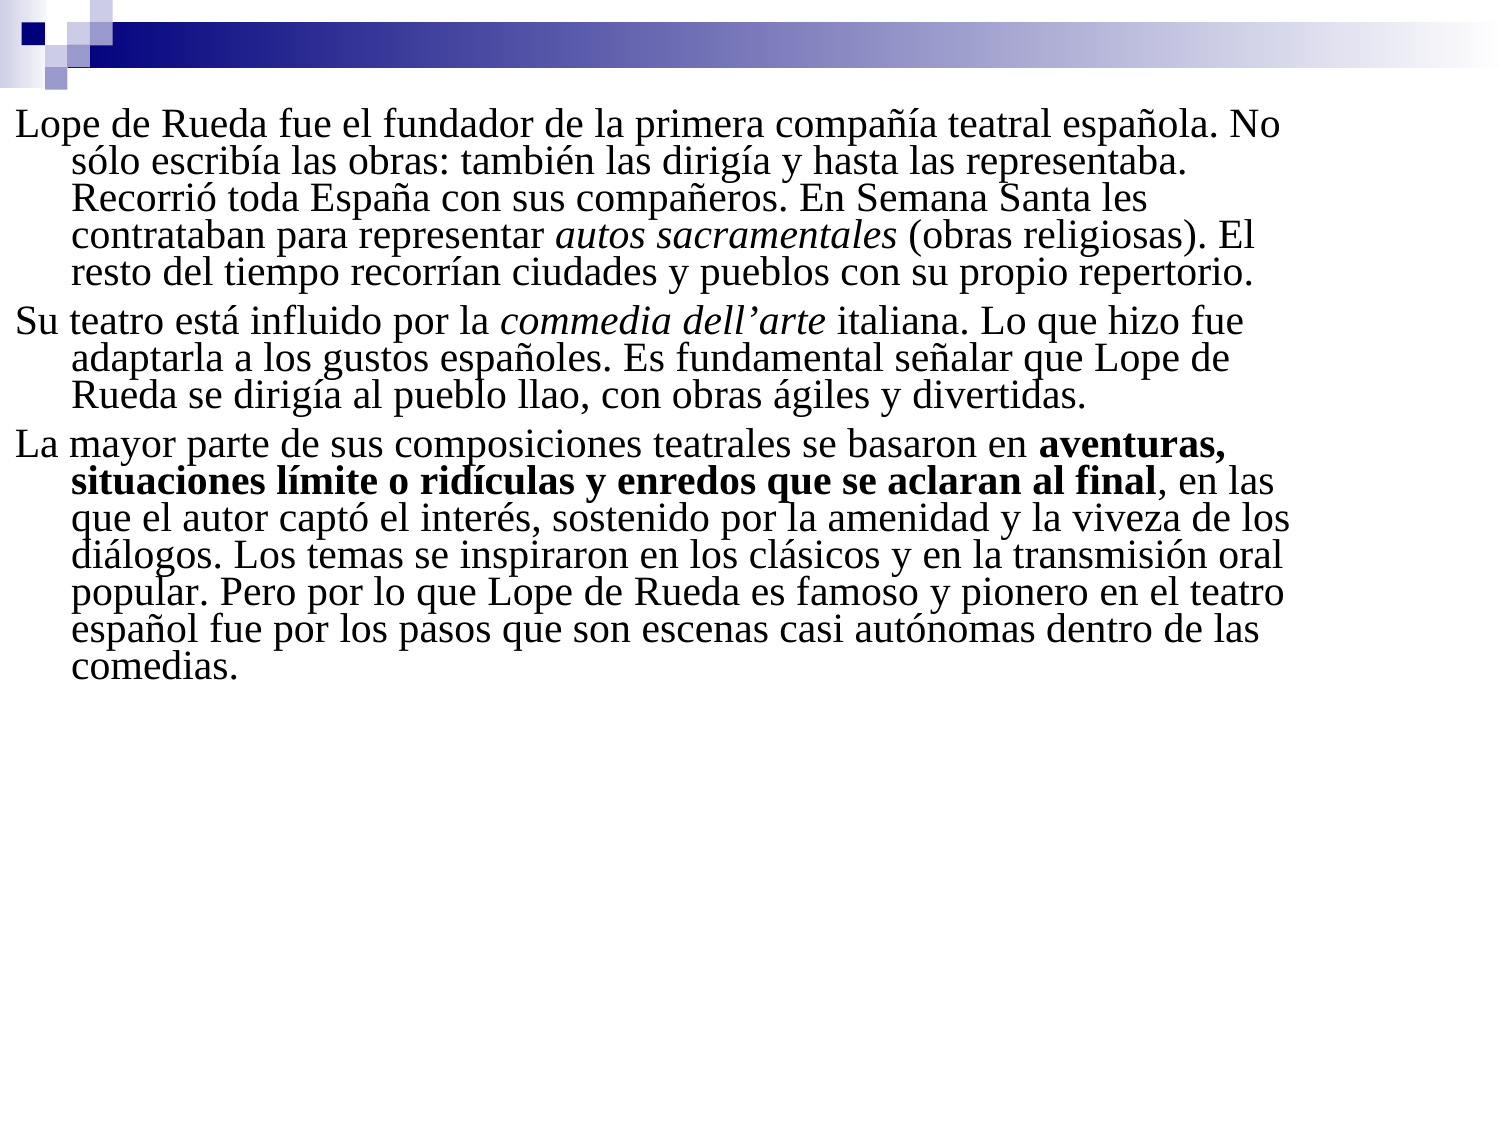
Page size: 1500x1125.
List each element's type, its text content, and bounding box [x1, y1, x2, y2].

list Lope de Rueda fue el fundador de la primera compañía teatral española. No sólo escribía las obras: también las dirigía y hasta las representaba. Recorrió toda España con sus compañeros. En Semana Santa les contrataban para representar autos sacramentales (obras religiosas). El resto del tiempo recorrían ciudades y pueblos con su propio repertorio. Su teatro está influido por la commedia dell’arte italiana. Lo que hizo fue adaptarla a los gustos españoles. Es fundamental señalar que Lope de Rueda se dirigía al pueblo llao, con obras ágiles y divertidas. La mayor parte de sus composiciones teatrales se basaron en aventuras, situaciones límite o ridículas y enredos que se aclaran al final, en las que el autor captó el interés, sostenido por la amenidad y la viveza de los diálogos. Los temas se inspiraron en los clásicos y en la transmisión oral popular. Pero por lo que Lope de Rueda es famoso y pionero en el teatro español fue por los pasos que son escenas casi autónomas dentro de las comedias. [0, 99, 1351, 1038]
